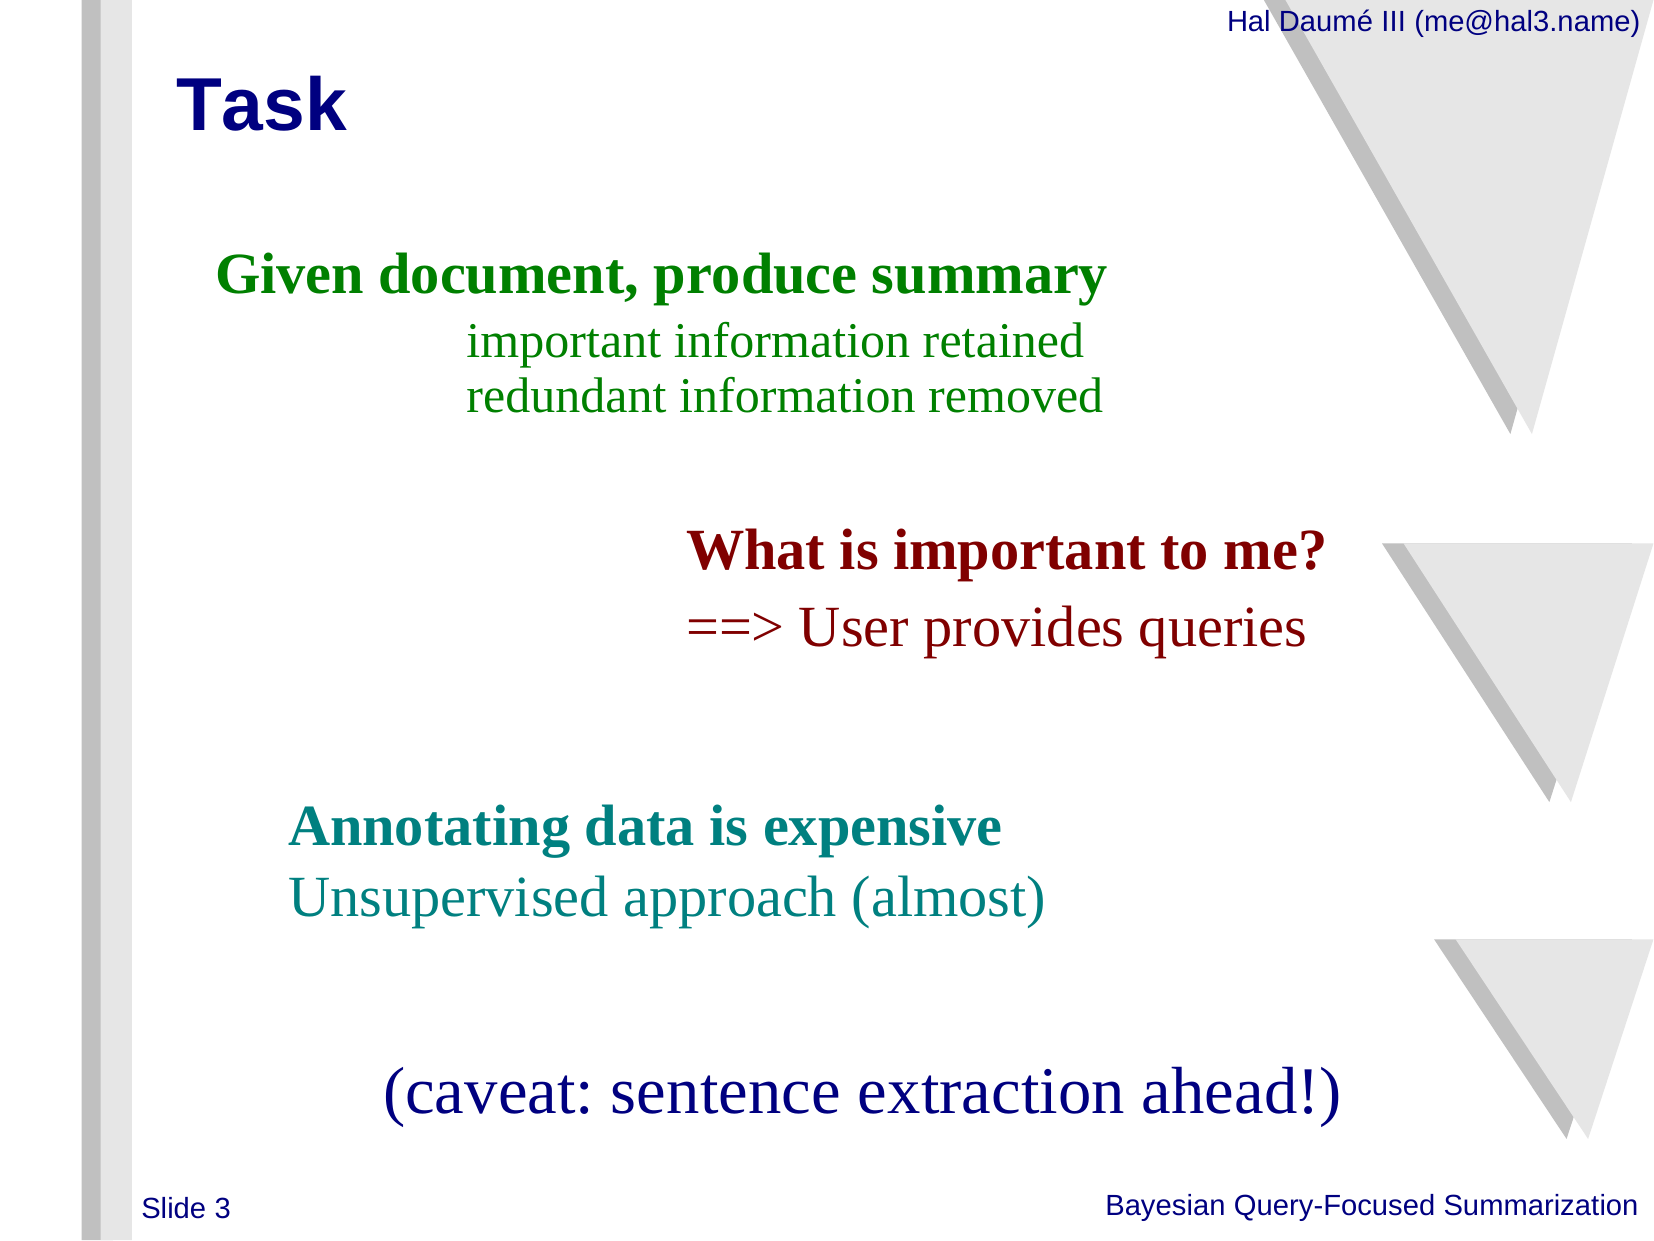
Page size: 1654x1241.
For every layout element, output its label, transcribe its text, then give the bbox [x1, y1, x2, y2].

text_box Unsupervised approach (almost) [288, 864, 1047, 936]
text_box (caveat: sentence extraction ahead!) [383, 1054, 1345, 1136]
text_box ==> User provides queries [686, 594, 1308, 665]
text_box What is important to me? [686, 517, 1328, 594]
text_box Given document, produce summary [214, 241, 1109, 318]
text_box important information retained redundant information removed [466, 312, 1104, 434]
title Task [176, 44, 1509, 166]
text_box Annotating data is expensive [288, 793, 1004, 864]
